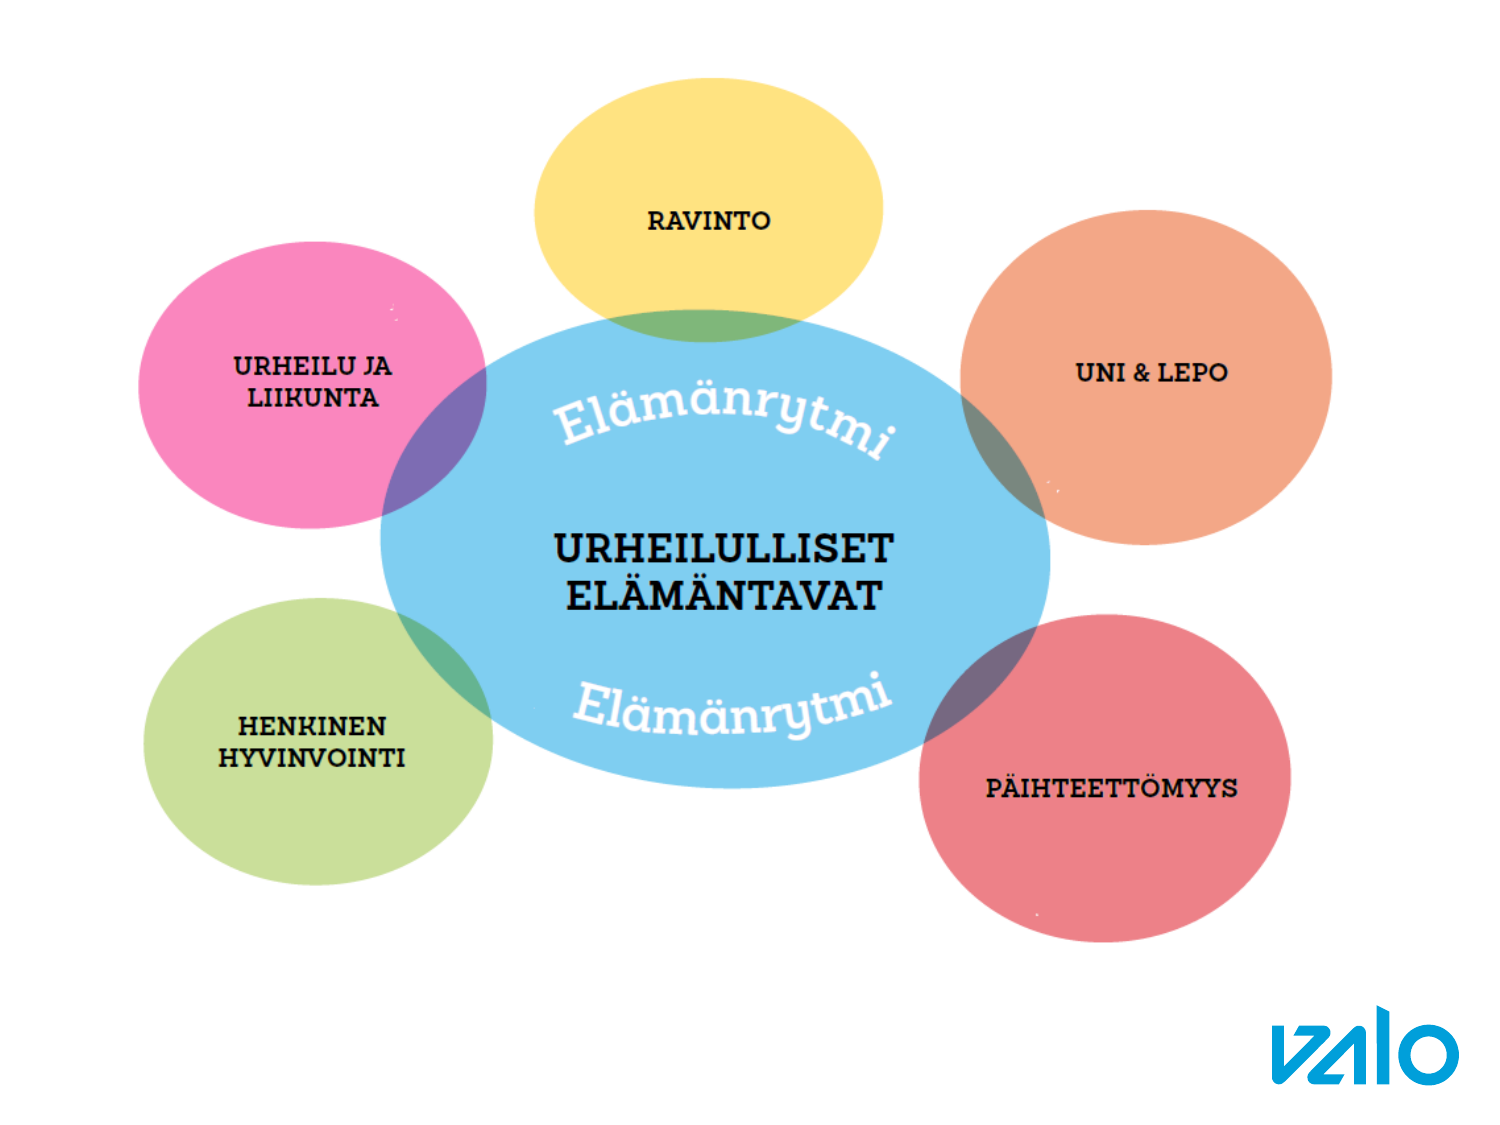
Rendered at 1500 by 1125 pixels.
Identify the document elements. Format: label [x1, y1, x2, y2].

picture [29, 0, 1459, 998]
